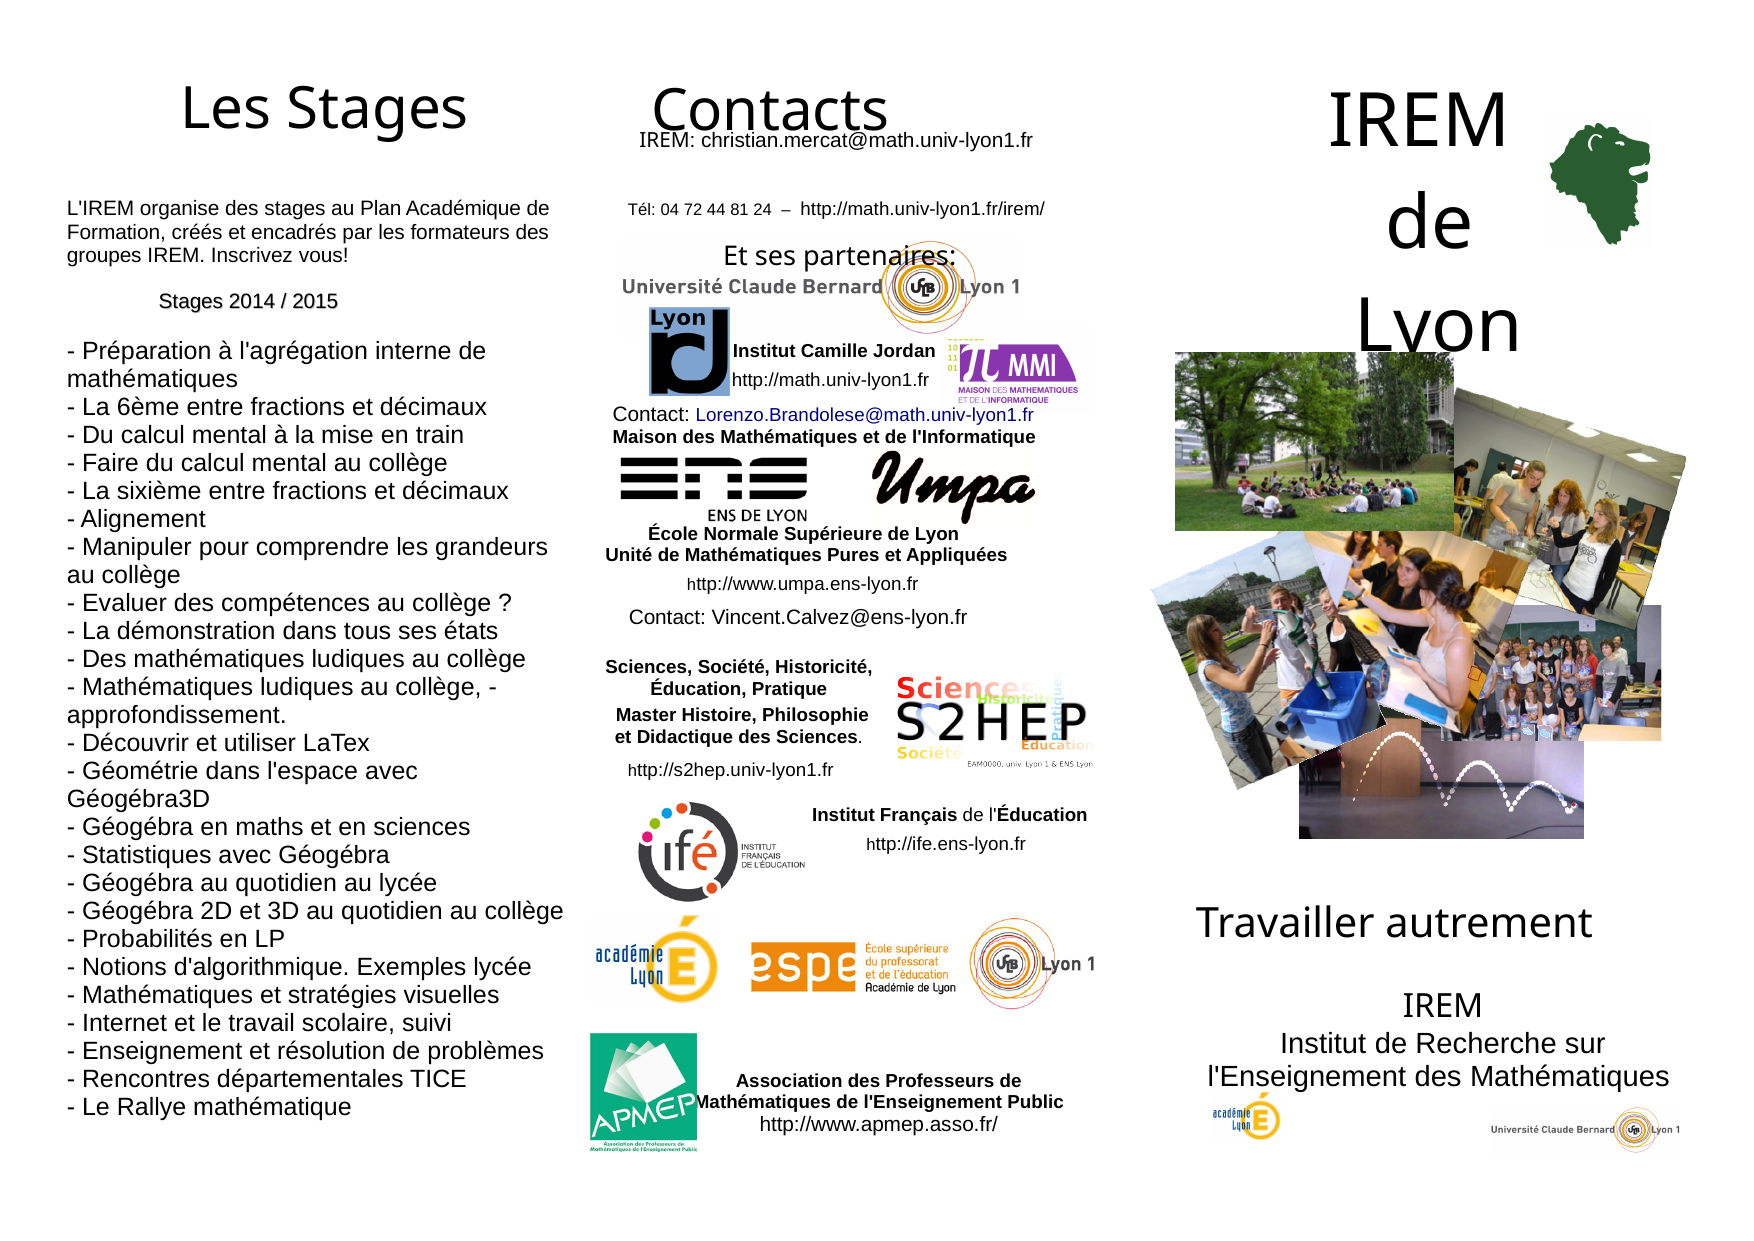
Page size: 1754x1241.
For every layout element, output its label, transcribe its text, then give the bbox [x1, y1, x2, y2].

text_box Contact: Lorenzo.Brandolese@math.univ-lyon1.fr Maison des Mathématiques et de l'Informatique [597, 395, 1063, 455]
text_box IREM: christian.mercat@math.univ-lyon1.fr Tél: 04 72 44 81 24 – http://math.univ-lyon1.fr/irem/ Et ses partenaires: [609, 118, 1063, 261]
text_box Les Stages [59, 59, 591, 134]
text_box L'IREM organise des stages au Plan Académique de Formation, créés et encadrés par les formateurs des groupes IREM. Inscrivez vous! Stages 2014 / 2015 - Préparation à l'agrégation interne de mathématiques - La 6ème entre fractions et décimaux - Du calcul mental à la mise en train - Faire du calcul mental au collège - La sixième entre fractions et décimaux - Alignement - Manipuler pour comprendre les grandeurs au collège - Evaluer des compétences au collège ? - La démonstration dans tous ses états - Des mathématiques ludiques au collège - Mathématiques ludiques au collège, - approfondissement. - Découvrir et utiliser LaTex - Géométrie dans l'espace avec Géogébra3D - Géogébra en maths et en sciences - Statistiques avec Géogébra - Géogébra au quotidien au lycée - Géogébra 2D et 3D au quotidien au collège - Probabilités en LP - Notions d'algorithmique. Exemples lycée - Mathématiques et stratégies visuelles - Internet et le travail scolaire, suivi - Enseignement et résolution de problèmes - Rencontres départementales TICE - Le Rallye mathématique [52, 189, 584, 1210]
text_box Association des Professeurs de Mathématiques de l'Enseignement Public http://www.apmep.asso.fr/ [697, 1062, 1093, 1147]
text_box Sciences, Société, Historicité, Éducation, Pratique Master Histoire, Philosophie et Didactique des Sciences. http://s2hep.univ-lyon1.fr [590, 649, 892, 798]
picture [1210, 1092, 1282, 1142]
picture [610, 448, 1049, 516]
text_box Institut Camille Jordan http://math.univ-lyon1.fr [730, 333, 978, 395]
picture [620, 261, 1091, 414]
text_box Institut Français de l'Éducation http://ife.ens-lyon.fr [797, 797, 1110, 881]
picture [590, 1033, 697, 1152]
text_box IREM de Lyon [1163, 59, 1695, 305]
text_box Contacts [590, 61, 1123, 137]
text_box IREM Institut de Recherche sur l'Enseignement des Mathématiques [1192, 974, 1695, 1093]
picture [897, 671, 1093, 768]
text_box École Normale Supérieure de Lyon Unité de Mathématiques Pures et Appliquées http://www.umpa.ens-lyon.fr Contact: Vincent.Calvez@ens-lyon.fr [590, 516, 1093, 655]
picture [1490, 1105, 1680, 1155]
picture [1147, 352, 1686, 839]
picture [590, 798, 1103, 1019]
text_box Travailler autrement [1181, 885, 1690, 944]
